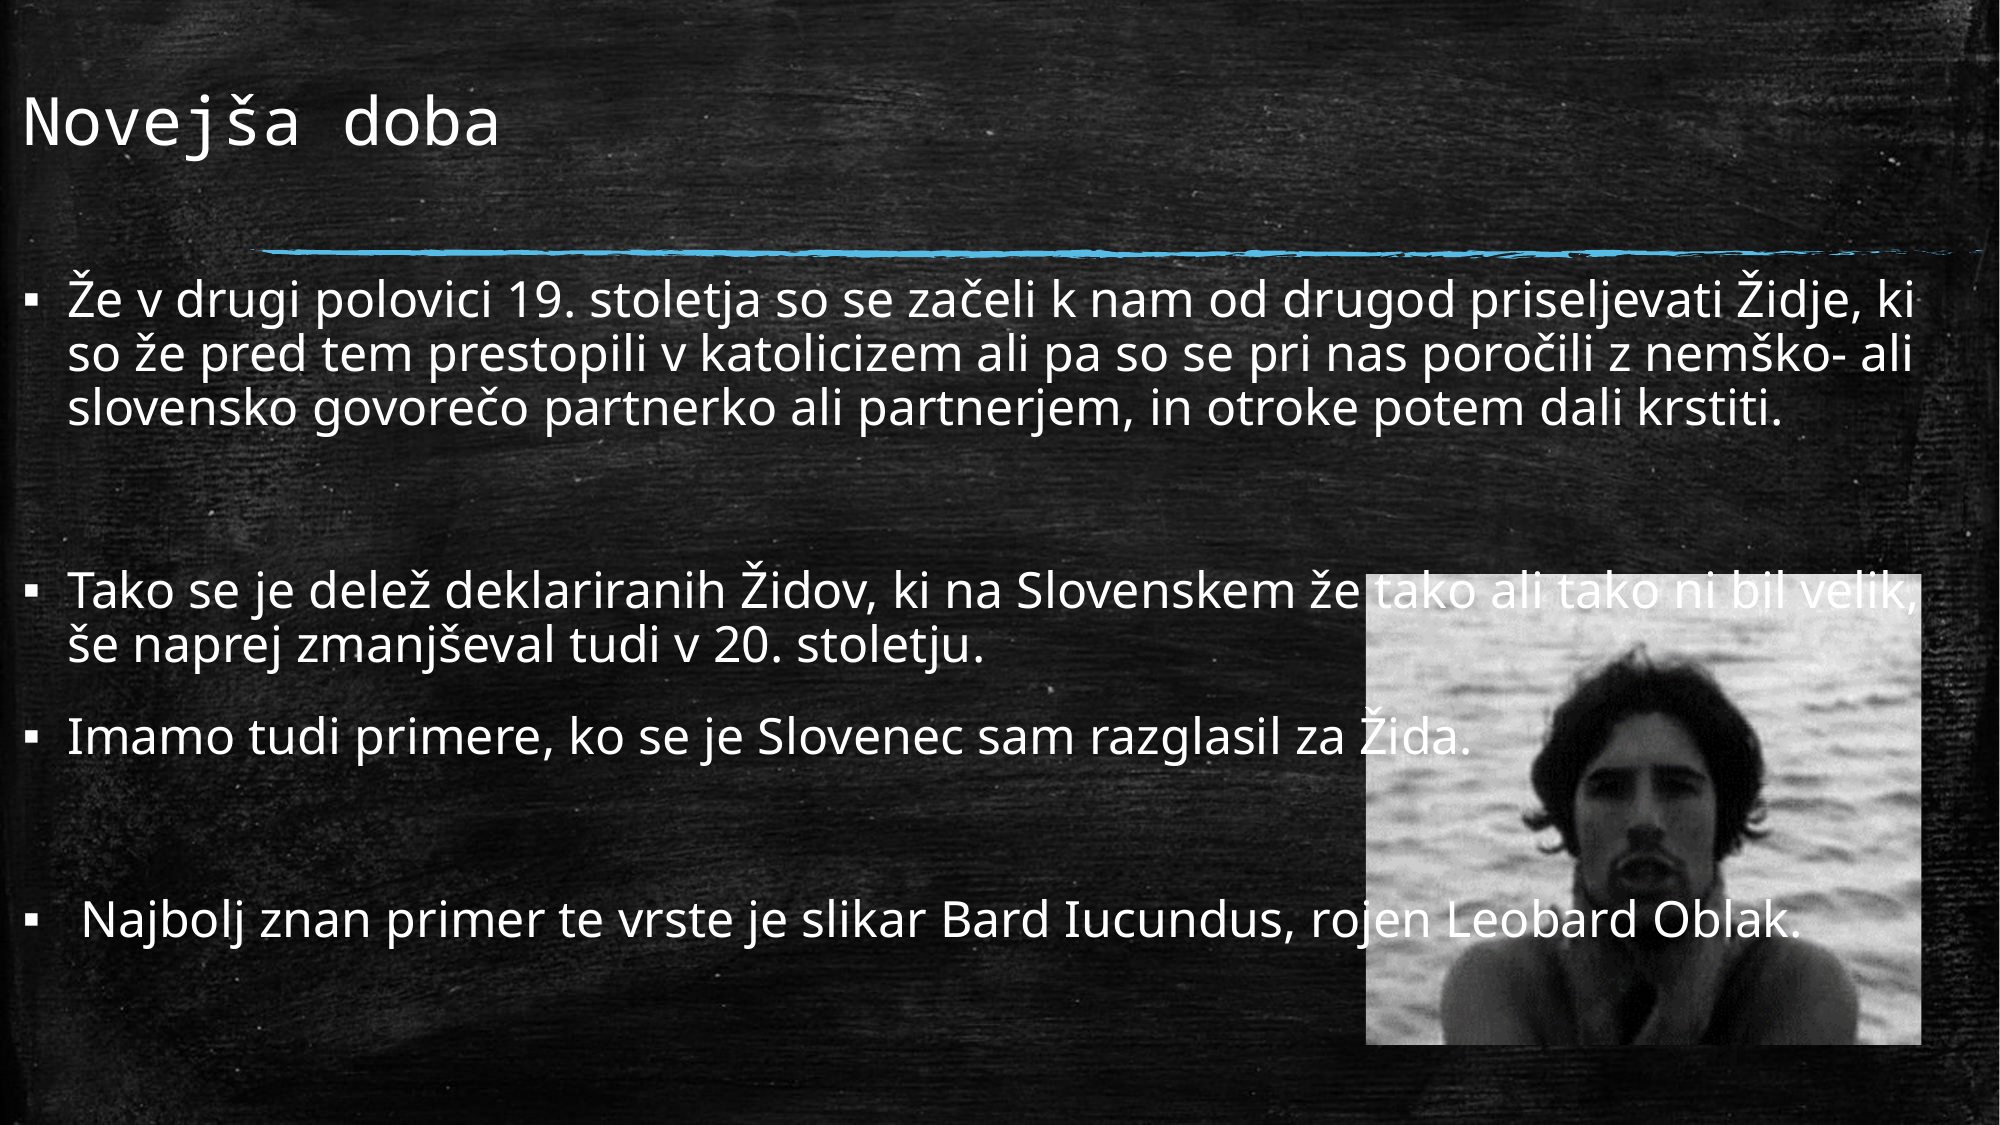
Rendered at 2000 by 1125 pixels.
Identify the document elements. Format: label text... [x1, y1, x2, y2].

title Novejša doba [7, 0, 1508, 168]
list Že v drugi polovici 19. stoletja so se začeli k nam od drugod priseljevati Židje, ki so že pred tem prestopili v katolicizem ali pa so se pri nas poročili z nemško- ali slovensko govorečo partnerko ali partnerjem, in otroke potem dali krstiti. Tako se je delež deklariranih Židov, ki na Slovenskem že tako ali tako ni bil velik, še naprej zmanjševal tudi v 20. stoletju. Imamo tudi primere, ko se je Slovenec sam razglasil za Žida. Najbolj znan primer te vrste je slikar Bard Iucundus, rojen Leobard Oblak. [7, 267, 1992, 1106]
picture [0, 0, 2000, 1125]
